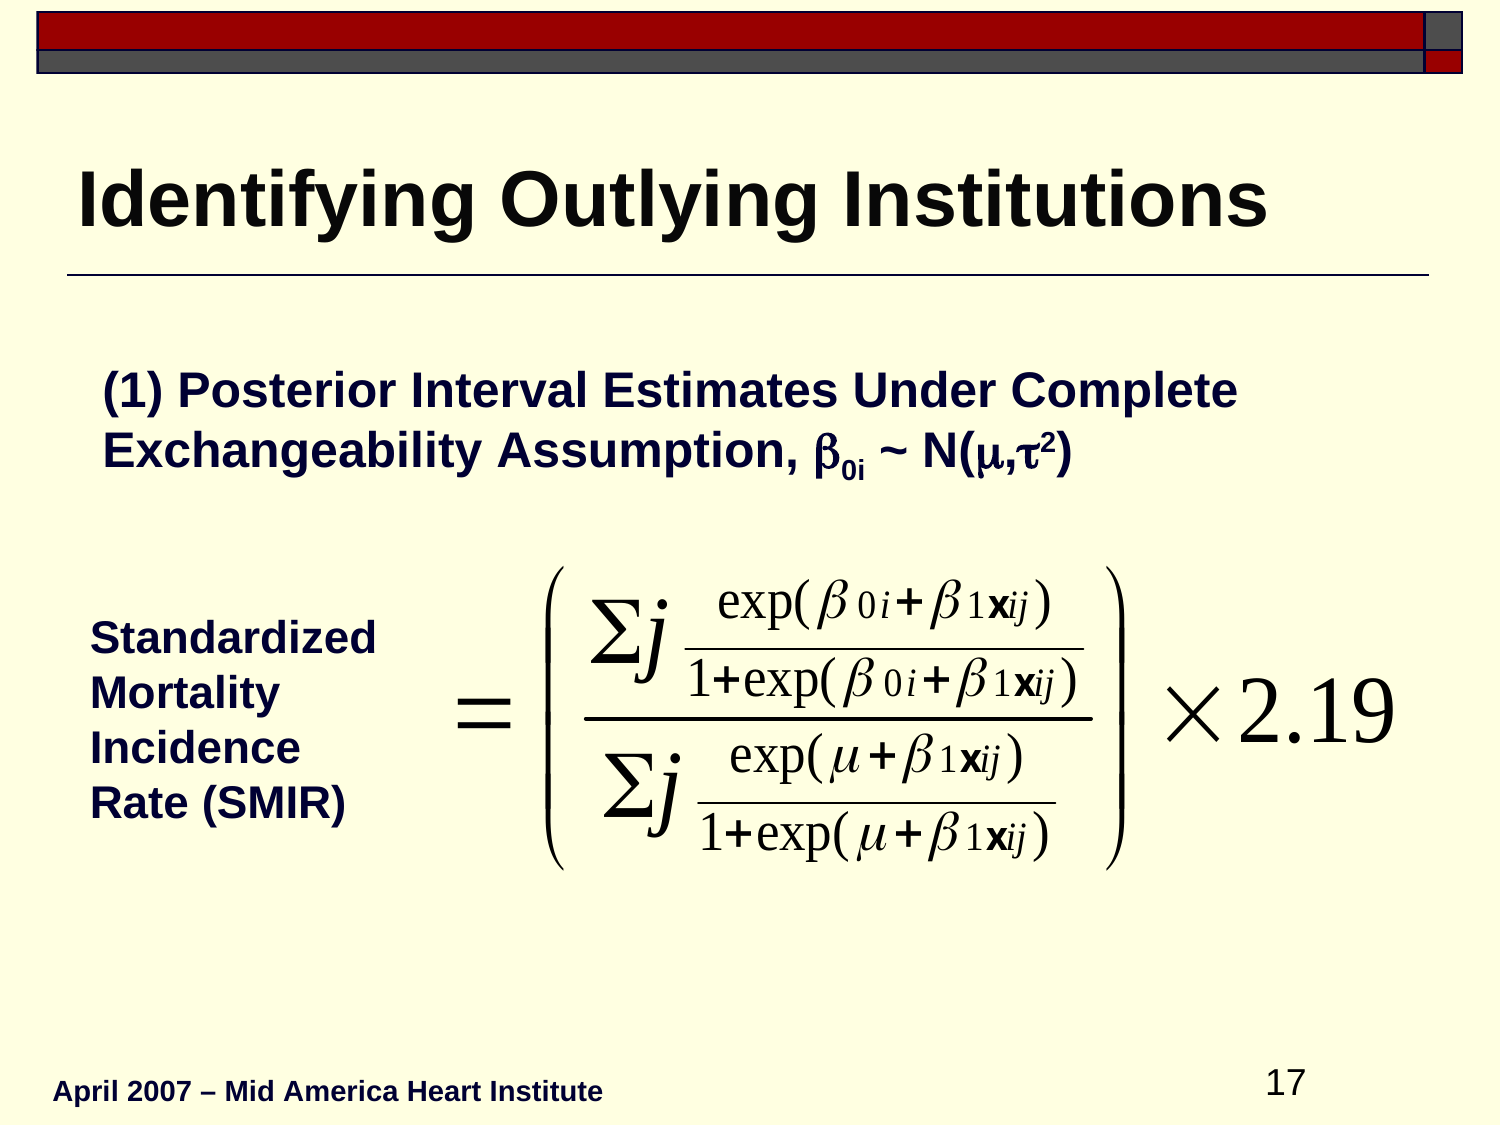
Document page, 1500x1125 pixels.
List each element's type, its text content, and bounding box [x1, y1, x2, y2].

text_box (1) Posterior Interval Estimates Under Complete Exchangeability Assumption, 0i ~ N(,2) [87, 349, 1401, 494]
chart [412, 549, 1413, 888]
table_header [13, 300, 1475, 925]
text_box StandardizedMortality Incidence Rate (SMIR) [74, 599, 413, 836]
title Identifying Outlying Institutions [62, 87, 1500, 250]
